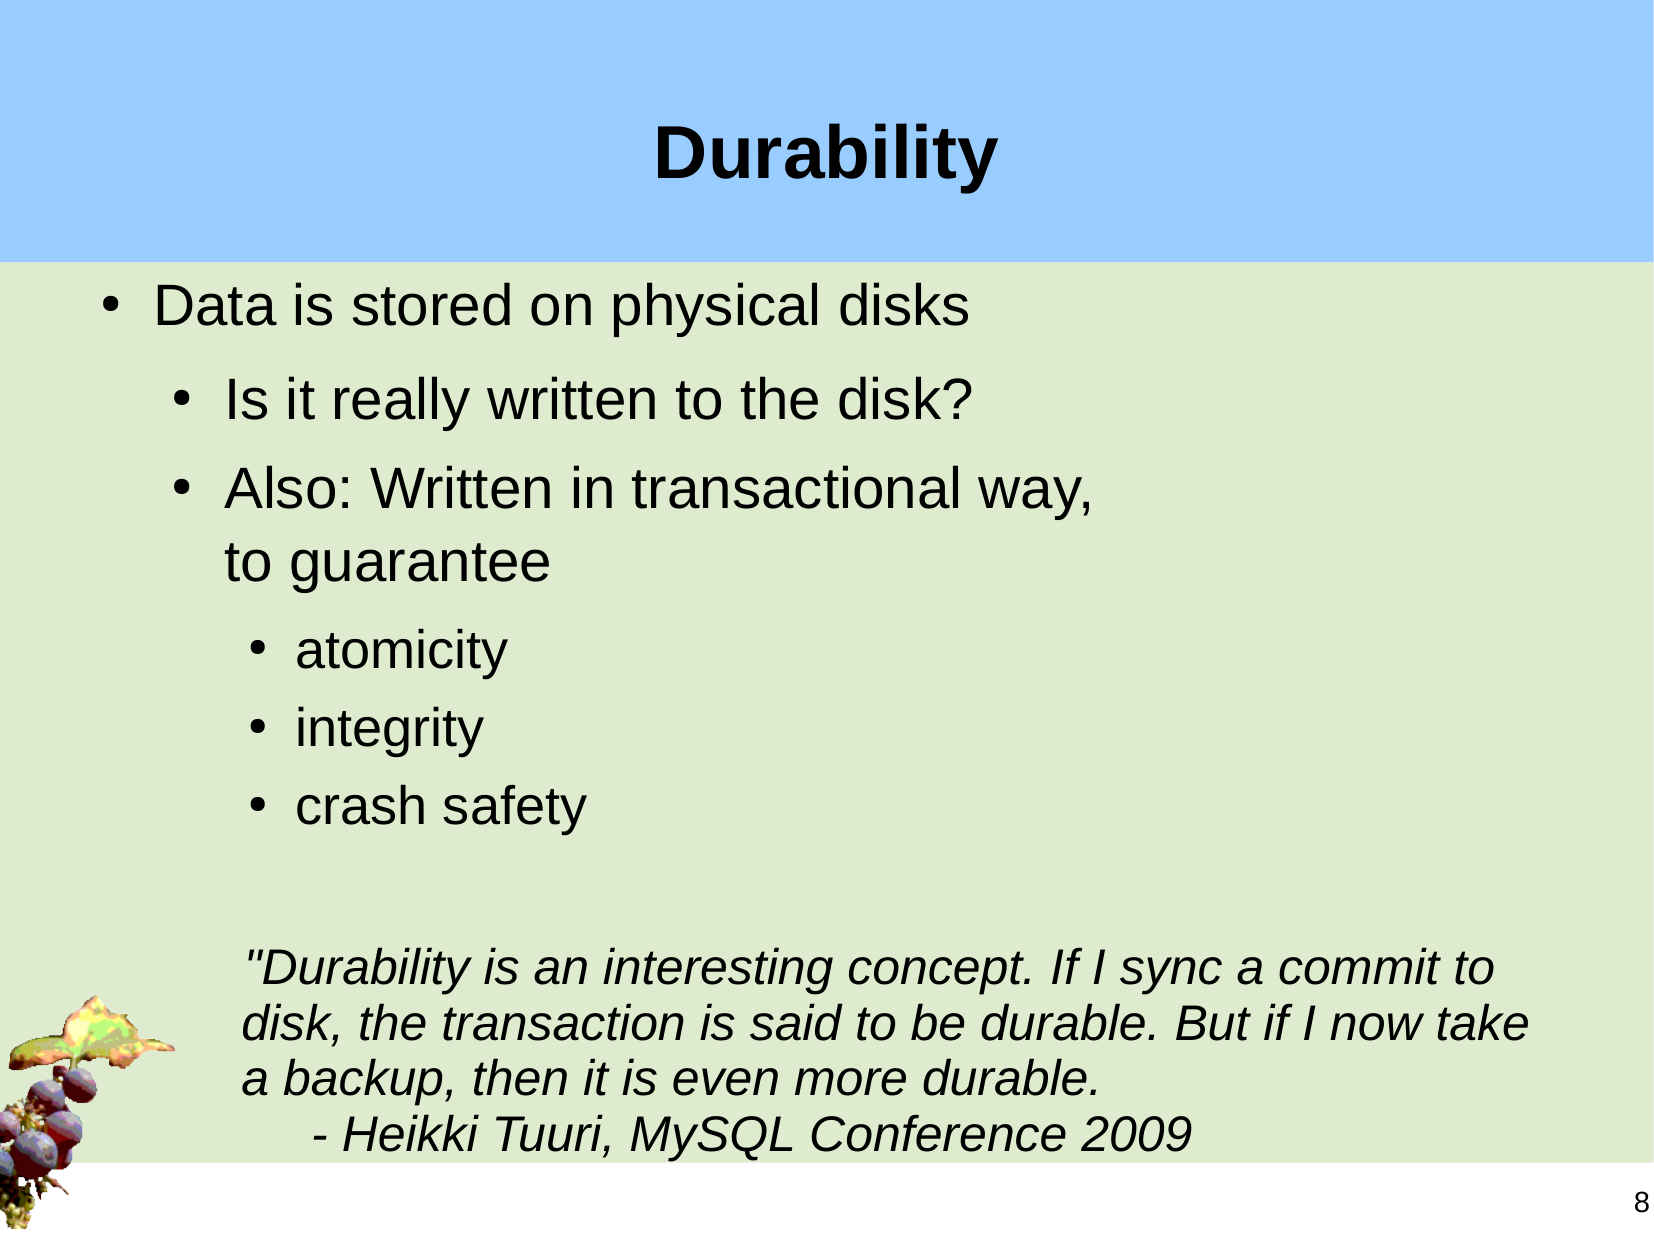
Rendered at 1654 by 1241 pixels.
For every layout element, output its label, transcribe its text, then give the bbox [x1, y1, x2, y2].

title Durability [82, 49, 1571, 257]
picture [0, 990, 188, 1229]
list Data is stored on physical disks Is it really written to the disk? Also: Written in transactional way, to guarantee atomicity integrity crash safety "Durability is an interesting concept. If I sync a commit to disk, the transaction is said to be durable. But if I now take a backup, then it is even more durable. - Heikki Tuuri, MySQL Conference 2009 [82, 272, 1571, 1163]
